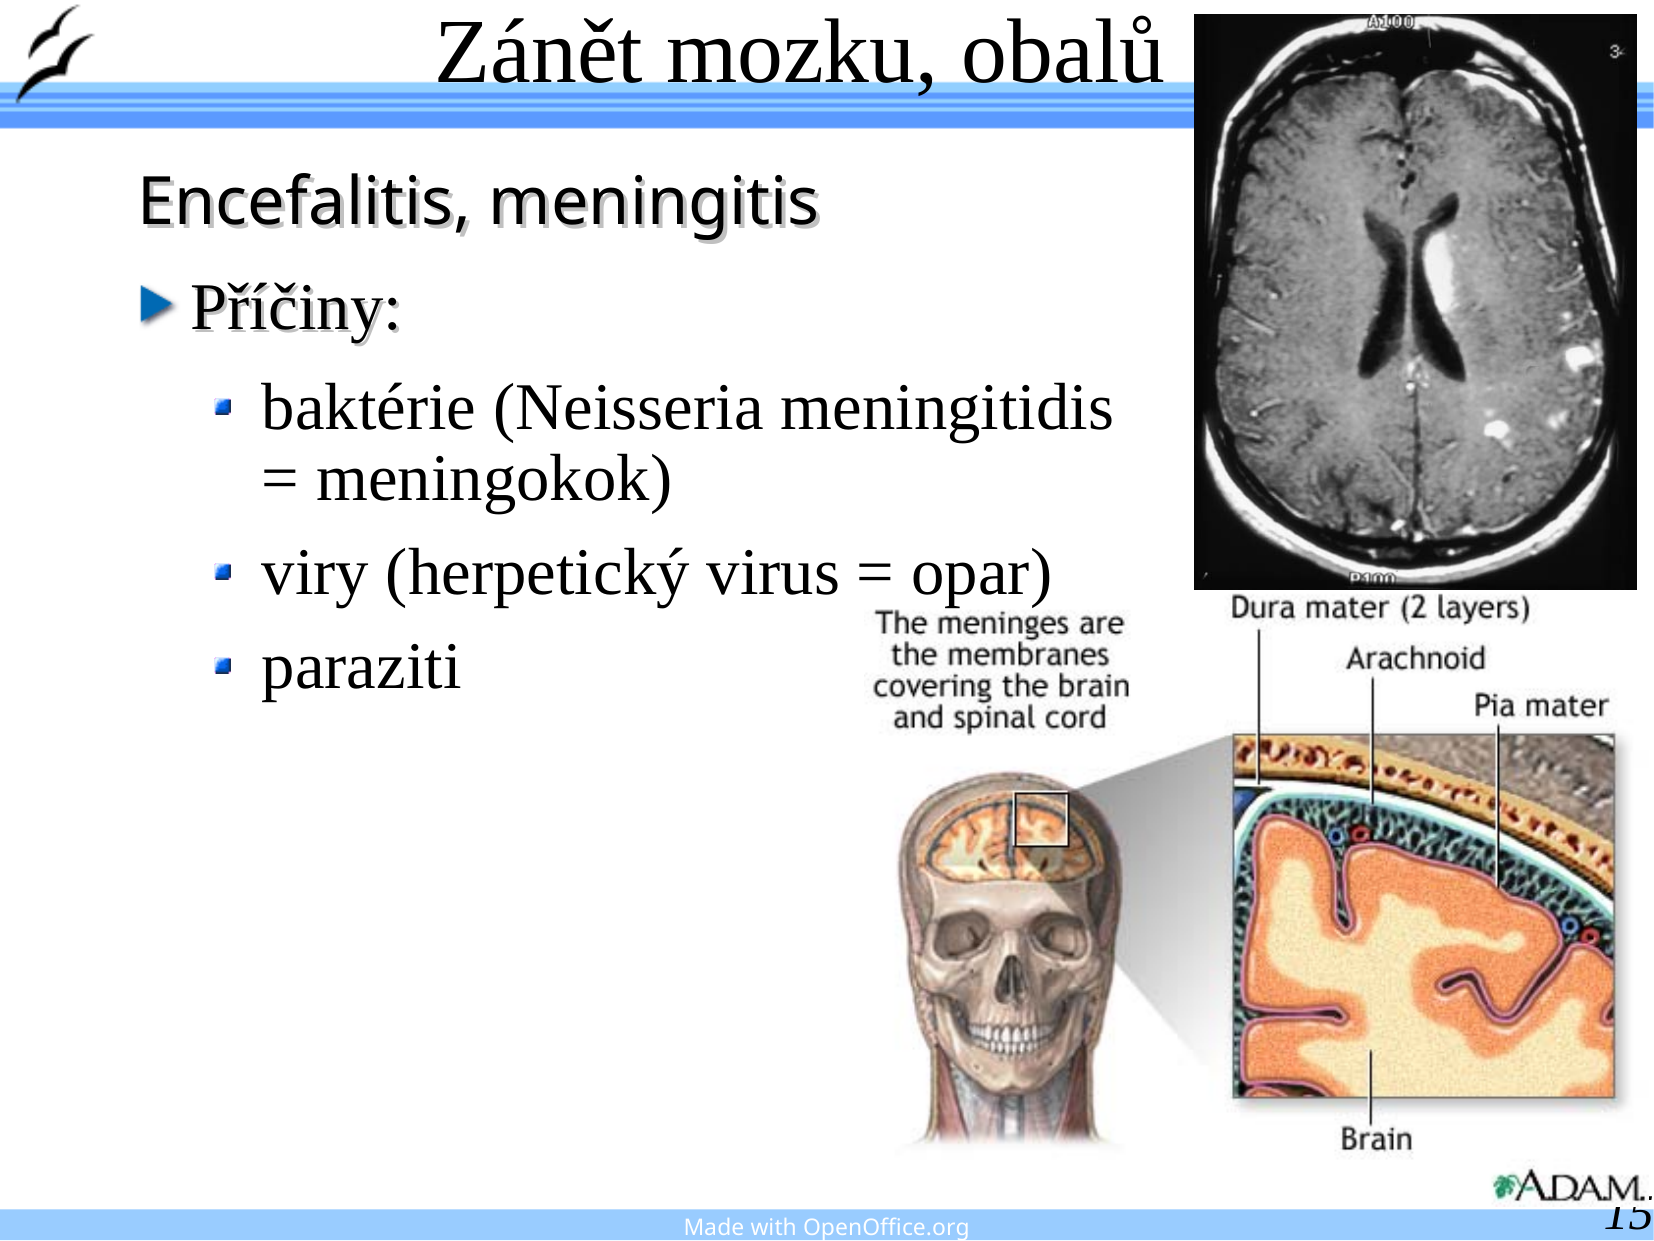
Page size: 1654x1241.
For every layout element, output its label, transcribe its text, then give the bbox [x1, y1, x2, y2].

list Encefalitis, meningitis Příčiny: baktérie (Neisseria meningitidis = meningokok) viry (herpetický virus = opar) paraziti [120, 152, 1169, 1176]
picture [0, 0, 1654, 1207]
title Zánět mozku, obalů [94, 0, 1507, 107]
